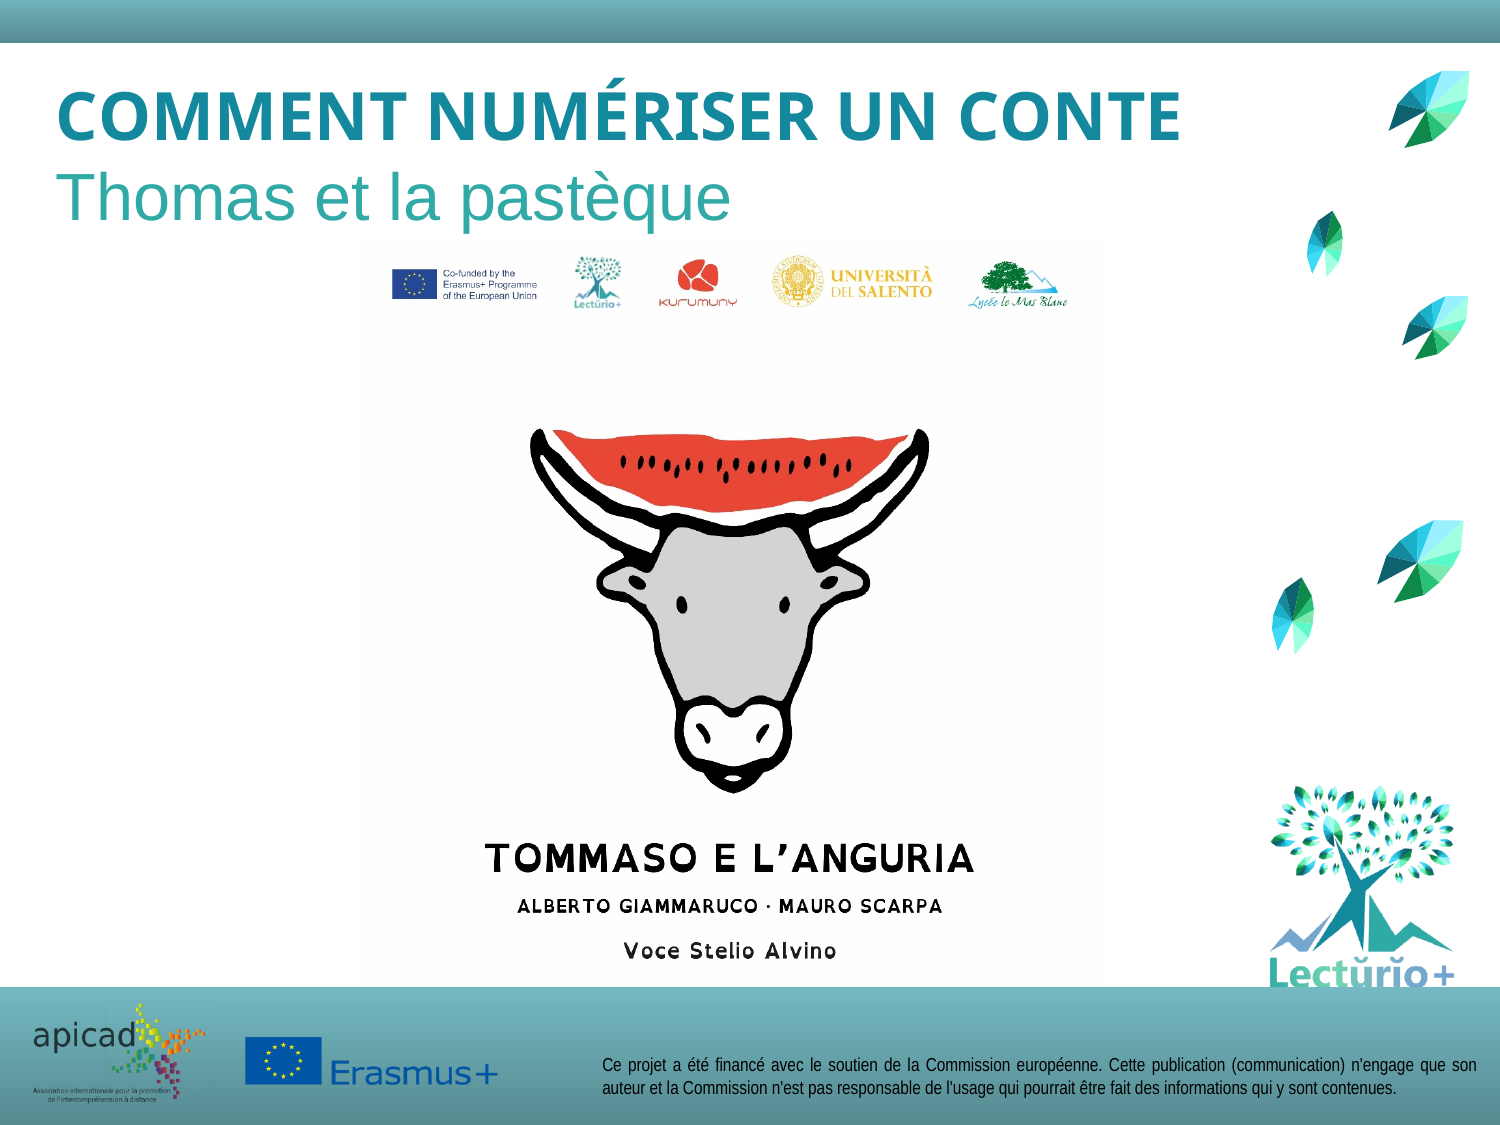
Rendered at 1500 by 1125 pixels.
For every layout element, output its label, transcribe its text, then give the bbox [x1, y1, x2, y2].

chart [1305, 242, 1345, 279]
picture [1269, 784, 1454, 987]
picture [360, 242, 1105, 987]
text_box Ce projet a été financé avec le soutien de la Commission européenne. Cette publication (communication) n'engage que son auteur et la Commission n'est pas responsable de l'usage qui pourrait être fait des informations qui y sont contenues. [596, 1046, 1483, 1105]
text_box [0, 987, 1500, 1125]
text_box [0, 0, 1500, 43]
chart [1387, 66, 1471, 149]
text_box COMMENT NUMÉRISER UN CONTE Thomas et la pastèque [41, 66, 1353, 242]
chart [1269, 574, 1316, 657]
picture [230, 1023, 512, 1098]
chart [1399, 290, 1471, 363]
chart [1376, 515, 1465, 604]
picture [29, 999, 213, 1108]
